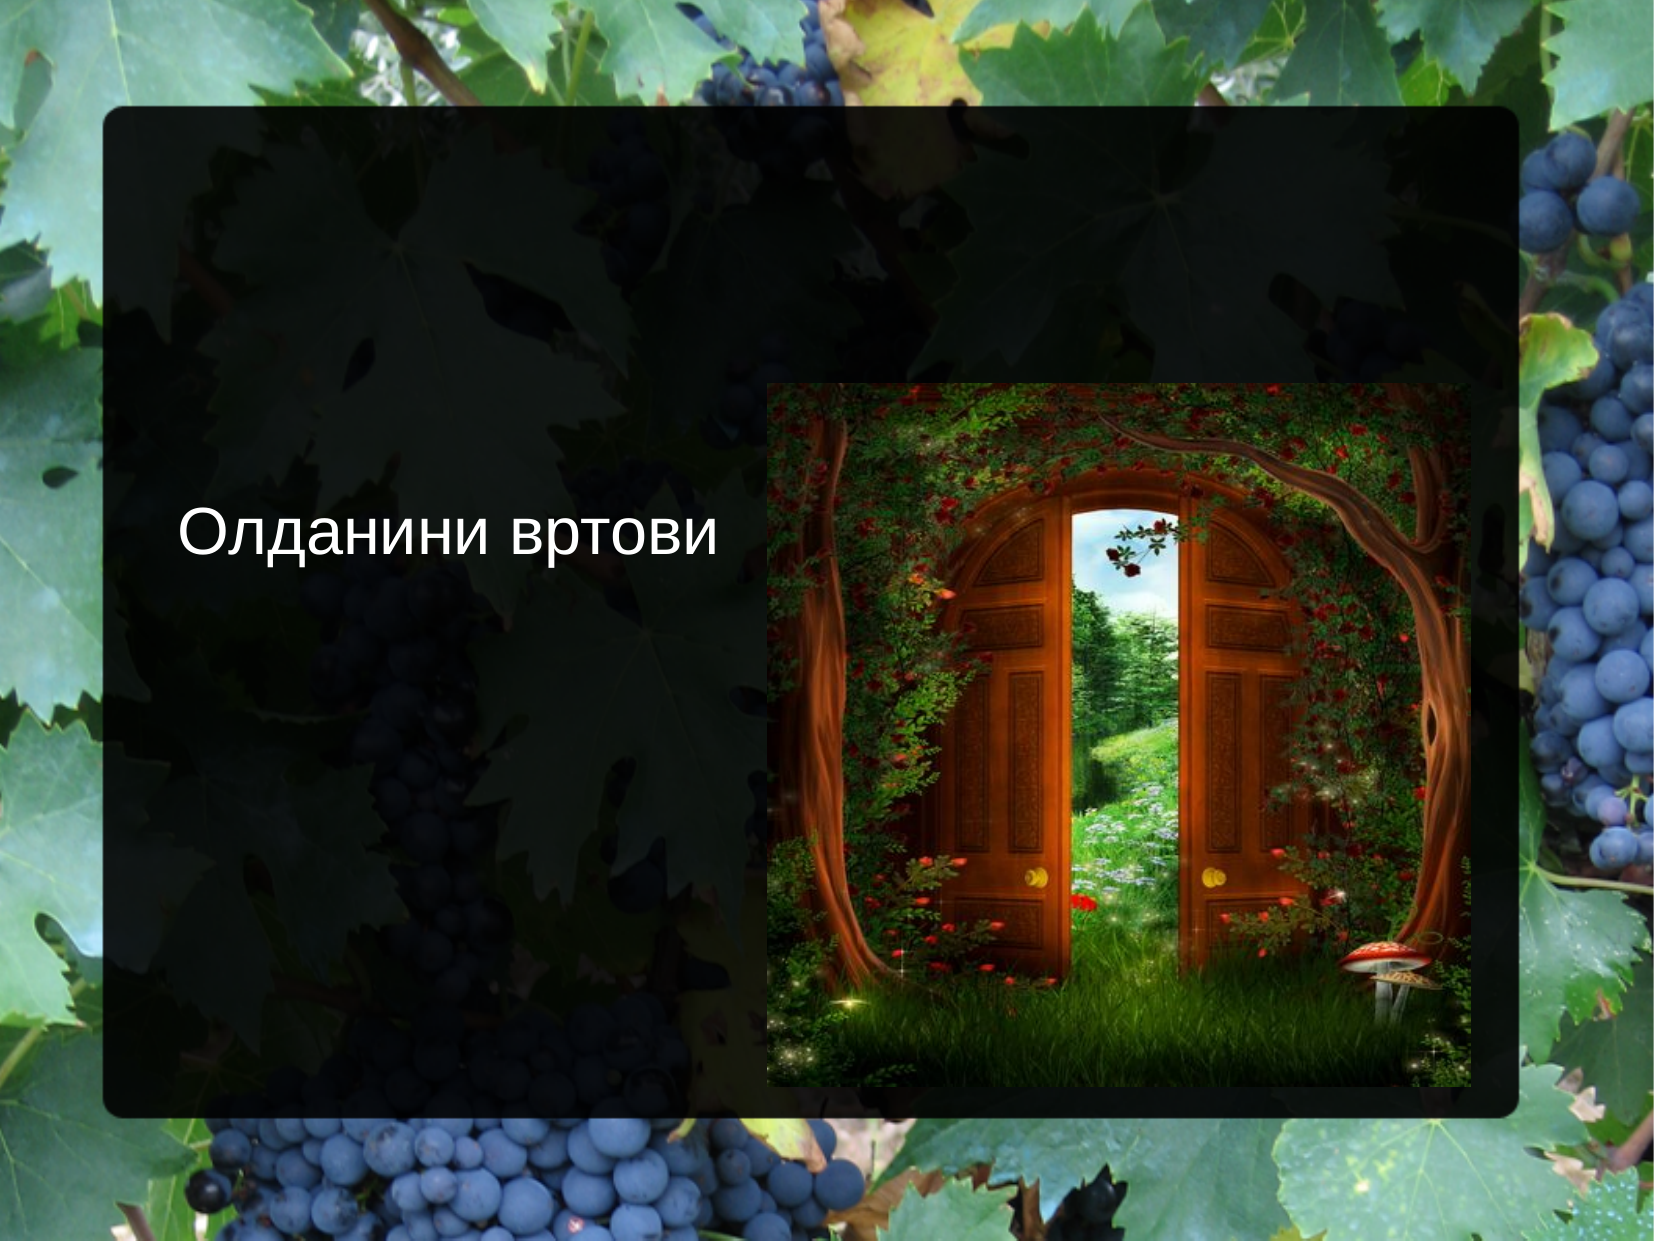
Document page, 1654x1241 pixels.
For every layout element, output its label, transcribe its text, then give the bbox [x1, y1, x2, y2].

subtitle Олданини вртови [177, 177, 1477, 886]
picture [0, 0, 1654, 1241]
